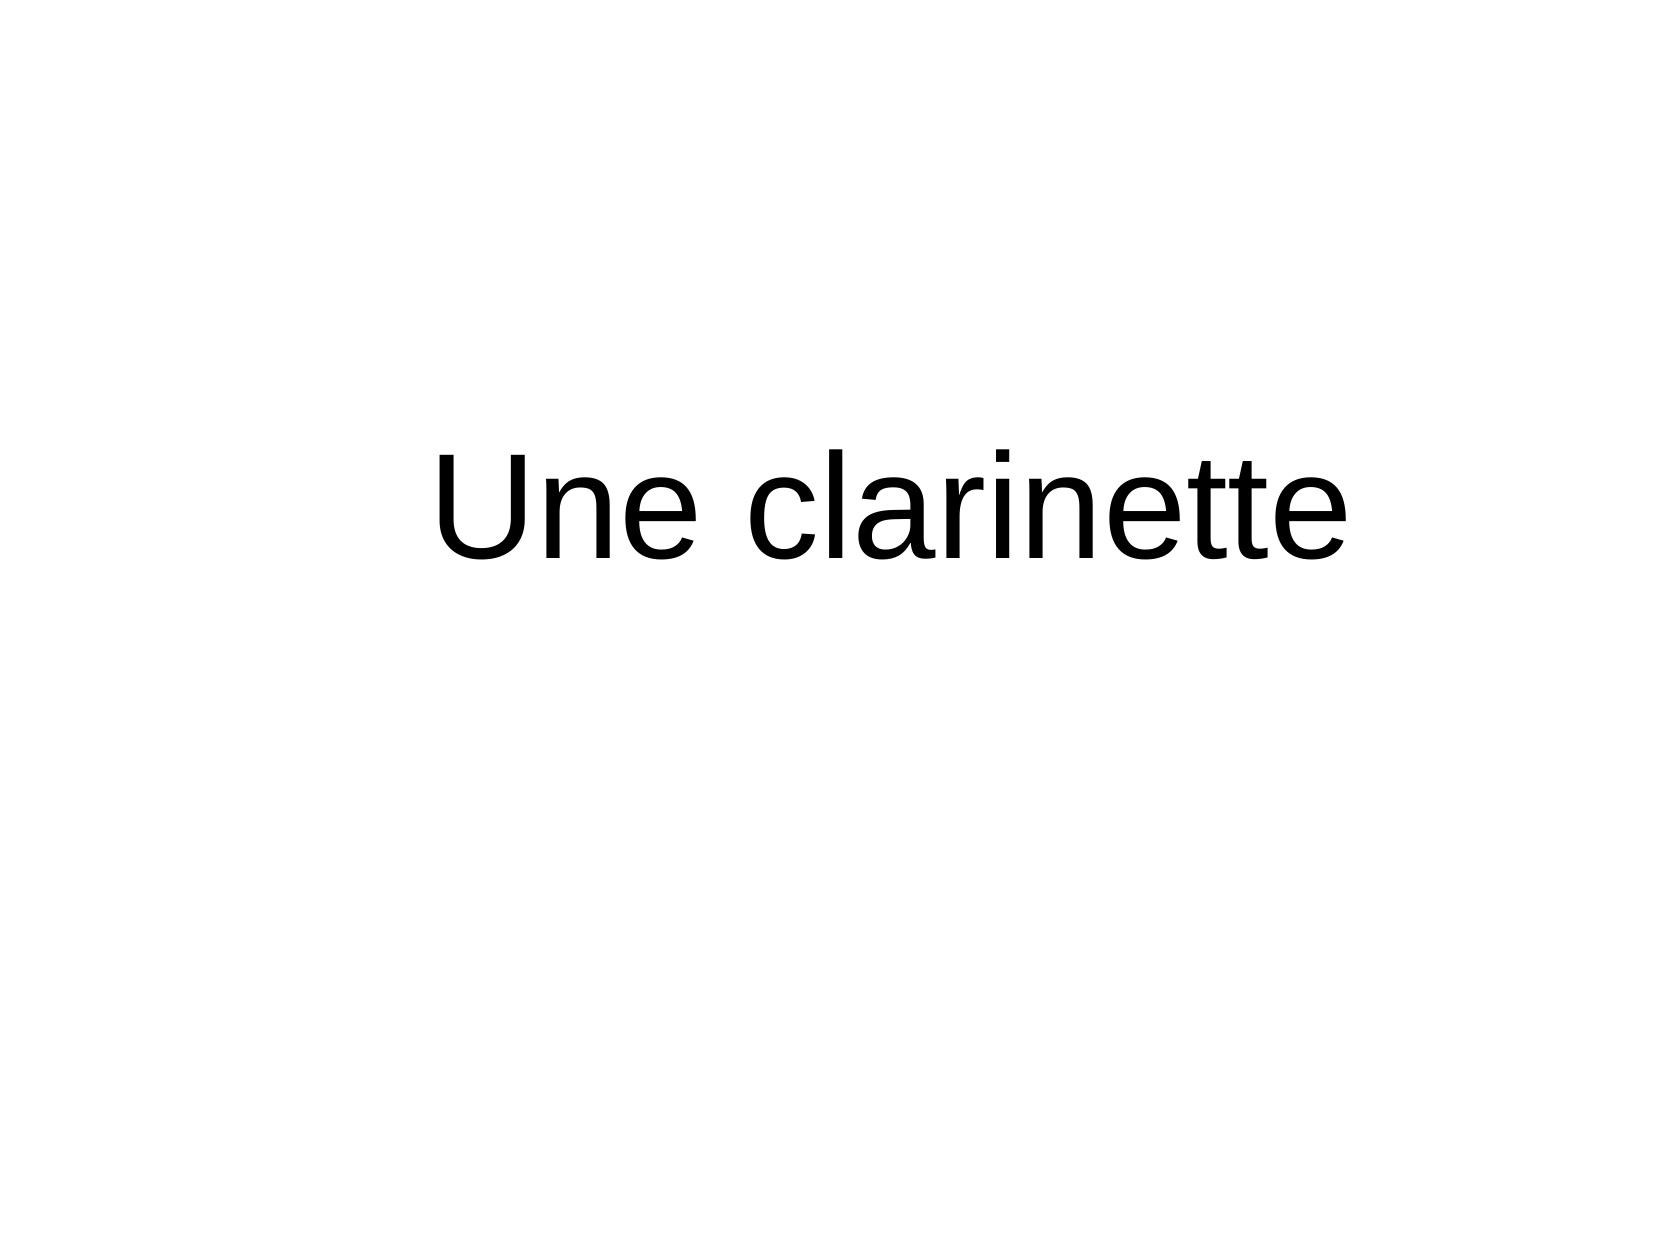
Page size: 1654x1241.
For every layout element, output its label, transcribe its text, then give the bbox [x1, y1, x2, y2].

text_box Une clarinette [413, 415, 1480, 680]
